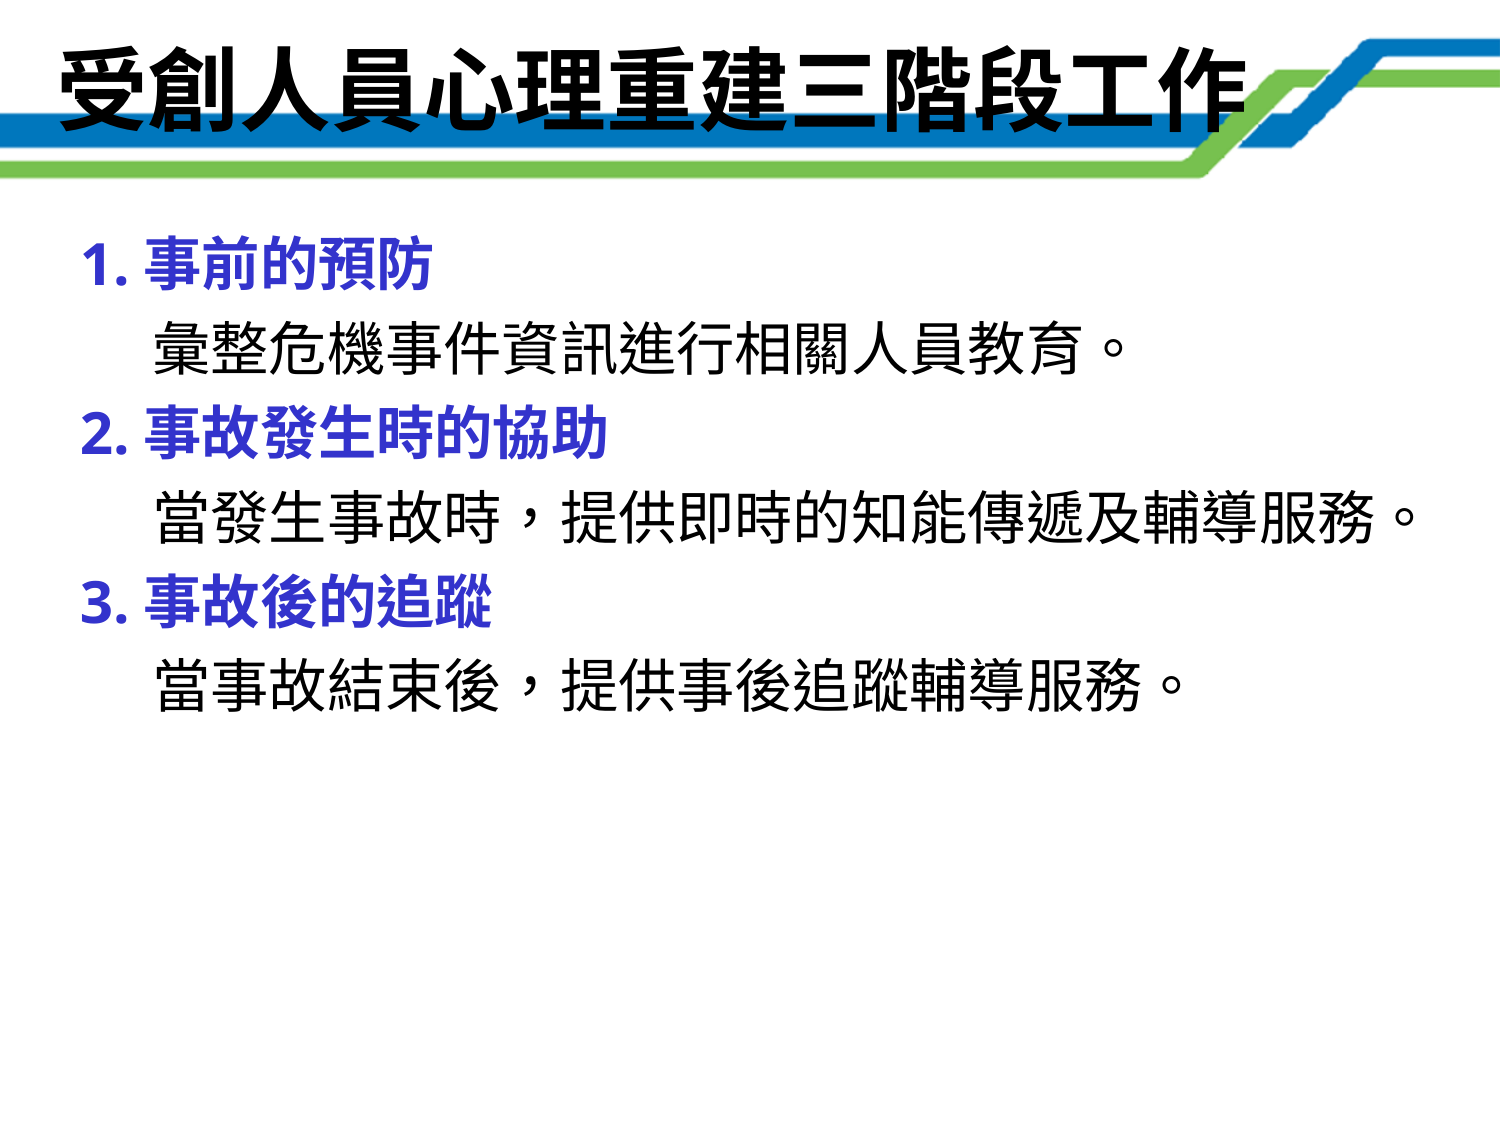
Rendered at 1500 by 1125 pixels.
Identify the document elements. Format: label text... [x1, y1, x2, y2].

title 受創人員心理重建三階段工作 [41, 24, 1412, 113]
list 1.事前的預防 彙整危機事件資訊進行相關人員教育。 2.事故發生時的協助 當發生事故時，提供即時的知能傳遞及輔導服務。 3.事故後的追蹤 當事故結束後，提供事後追蹤輔導服務。 [64, 220, 1447, 894]
